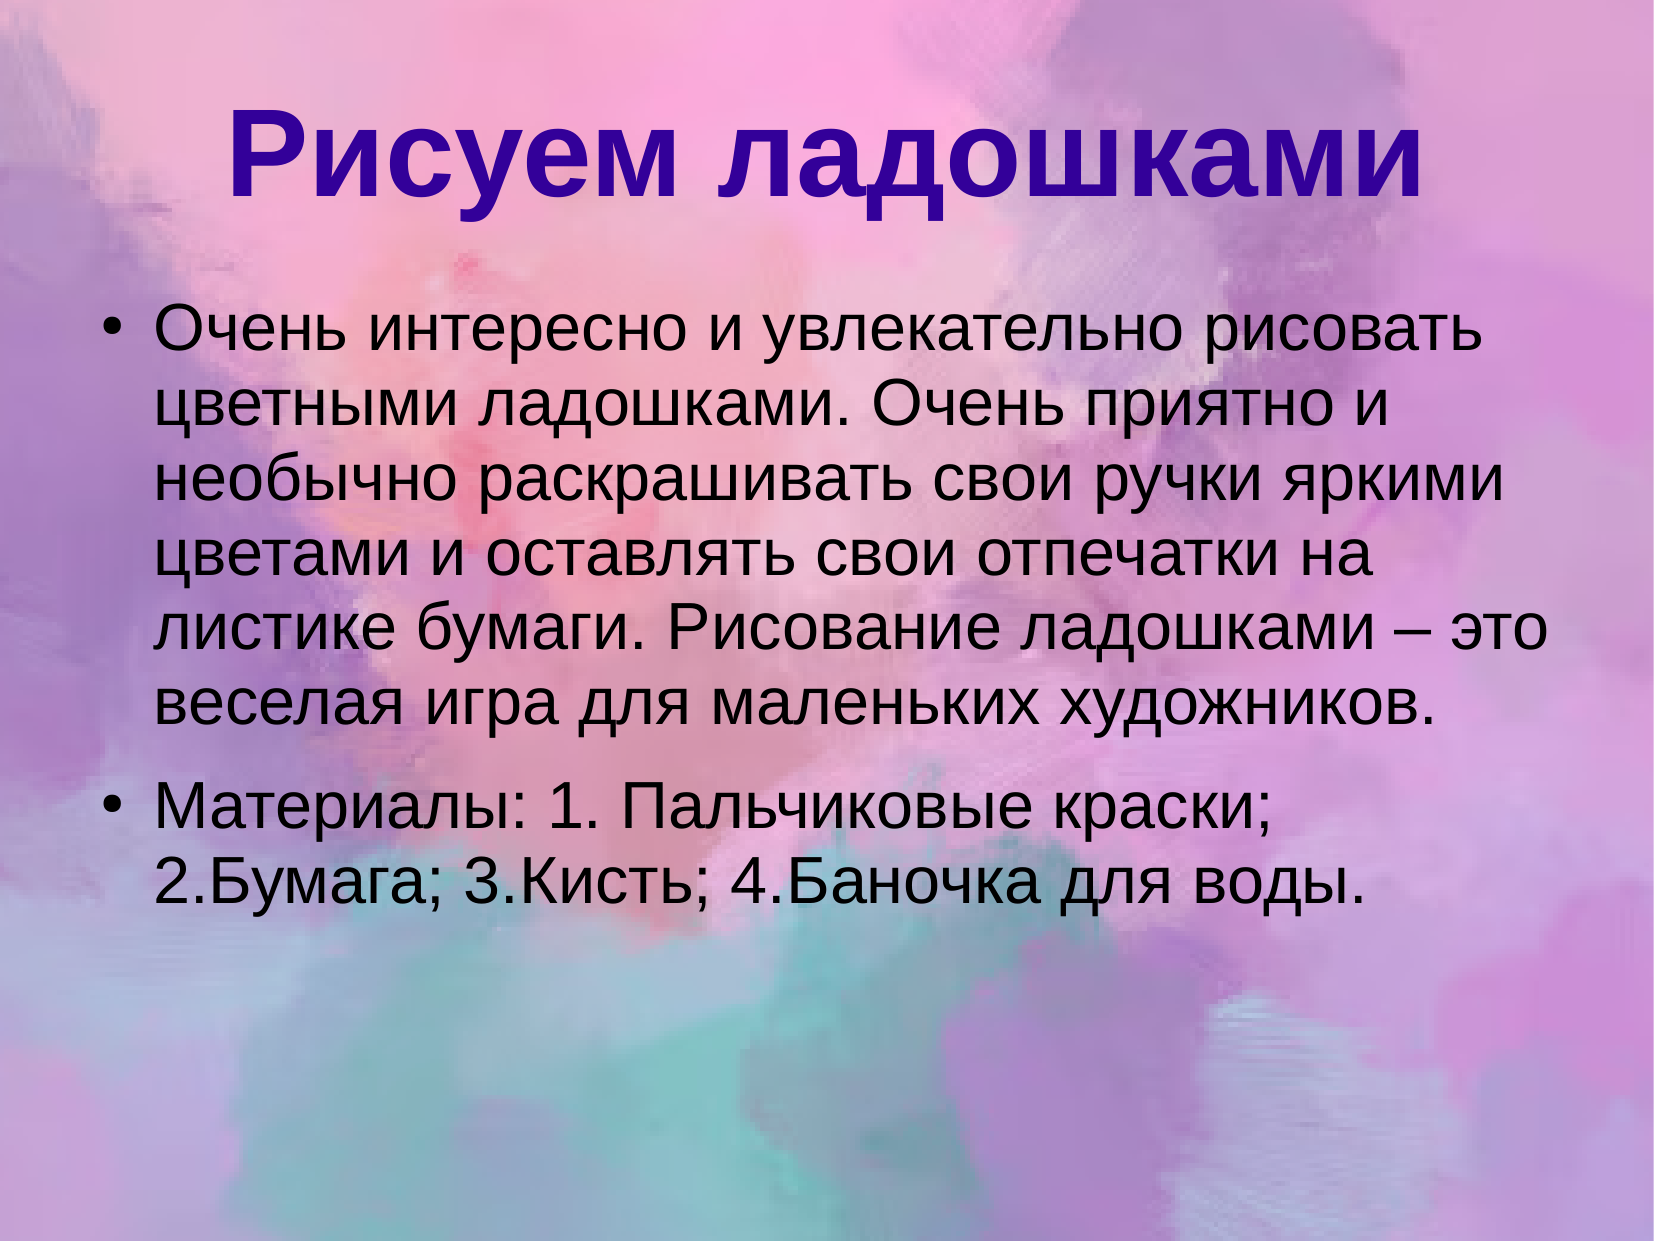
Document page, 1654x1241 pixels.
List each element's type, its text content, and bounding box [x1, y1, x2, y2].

title Рисуем ладошками [82, 49, 1571, 257]
list Очень интересно и увлекательно рисовать цветными ладошками. Очень приятно и необычно раскрашивать свои ручки яркими цветами и оставлять свои отпечатки на листике бумаги. Рисование ладошками – это веселая игра для маленьких художников. Материалы: 1. Пальчиковые краски; 2.Бумага; 3.Кисть; 4.Баночка для воды. [82, 290, 1571, 1010]
picture [0, 0, 1654, 1241]
